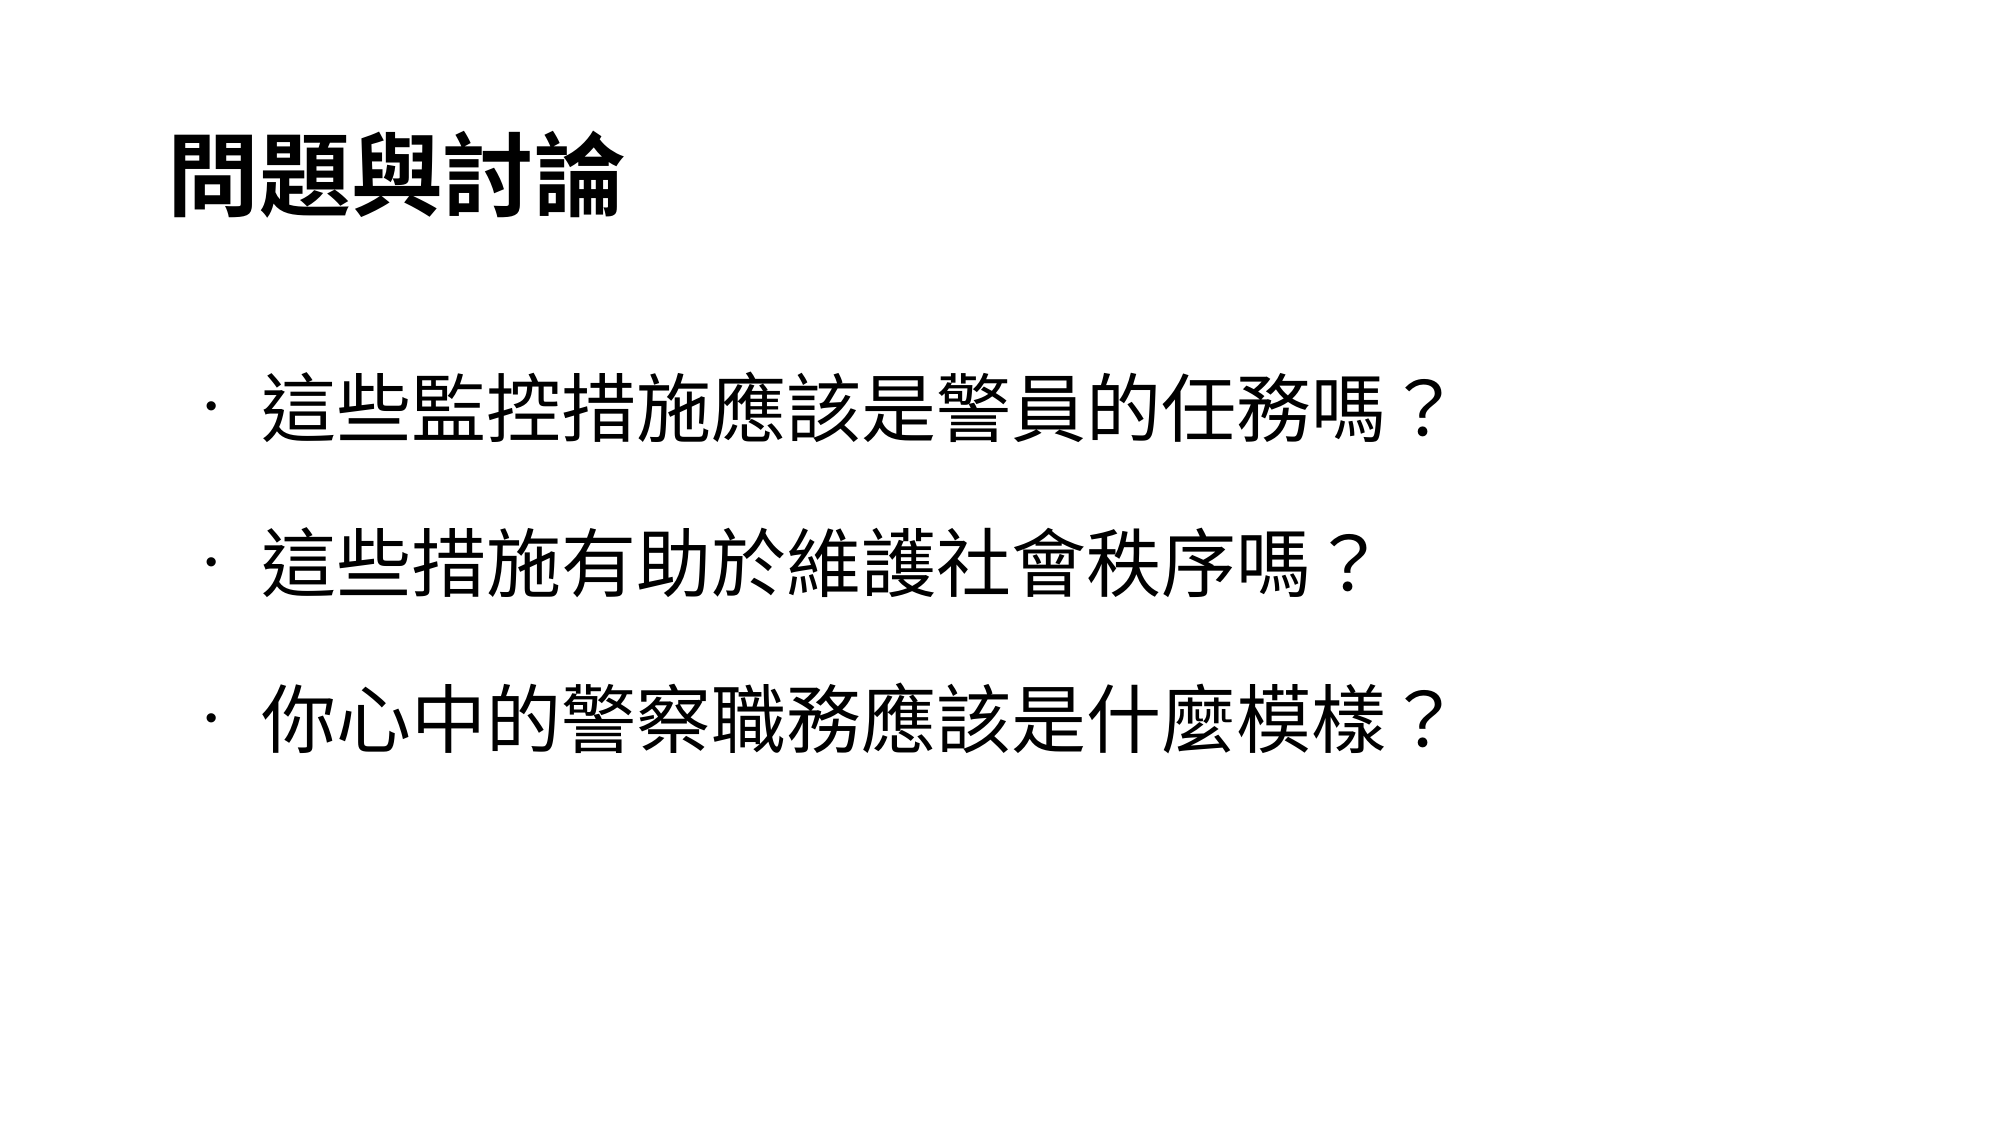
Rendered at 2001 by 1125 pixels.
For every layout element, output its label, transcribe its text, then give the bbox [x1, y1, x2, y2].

title 問題與討論 [152, 122, 1692, 222]
list 這些監控措施應該是警員的任務嗎？ 這些措施有助於維護社會秩序嗎？ 你心中的警察職務應該是什麼模樣？ [152, 308, 1863, 1125]
